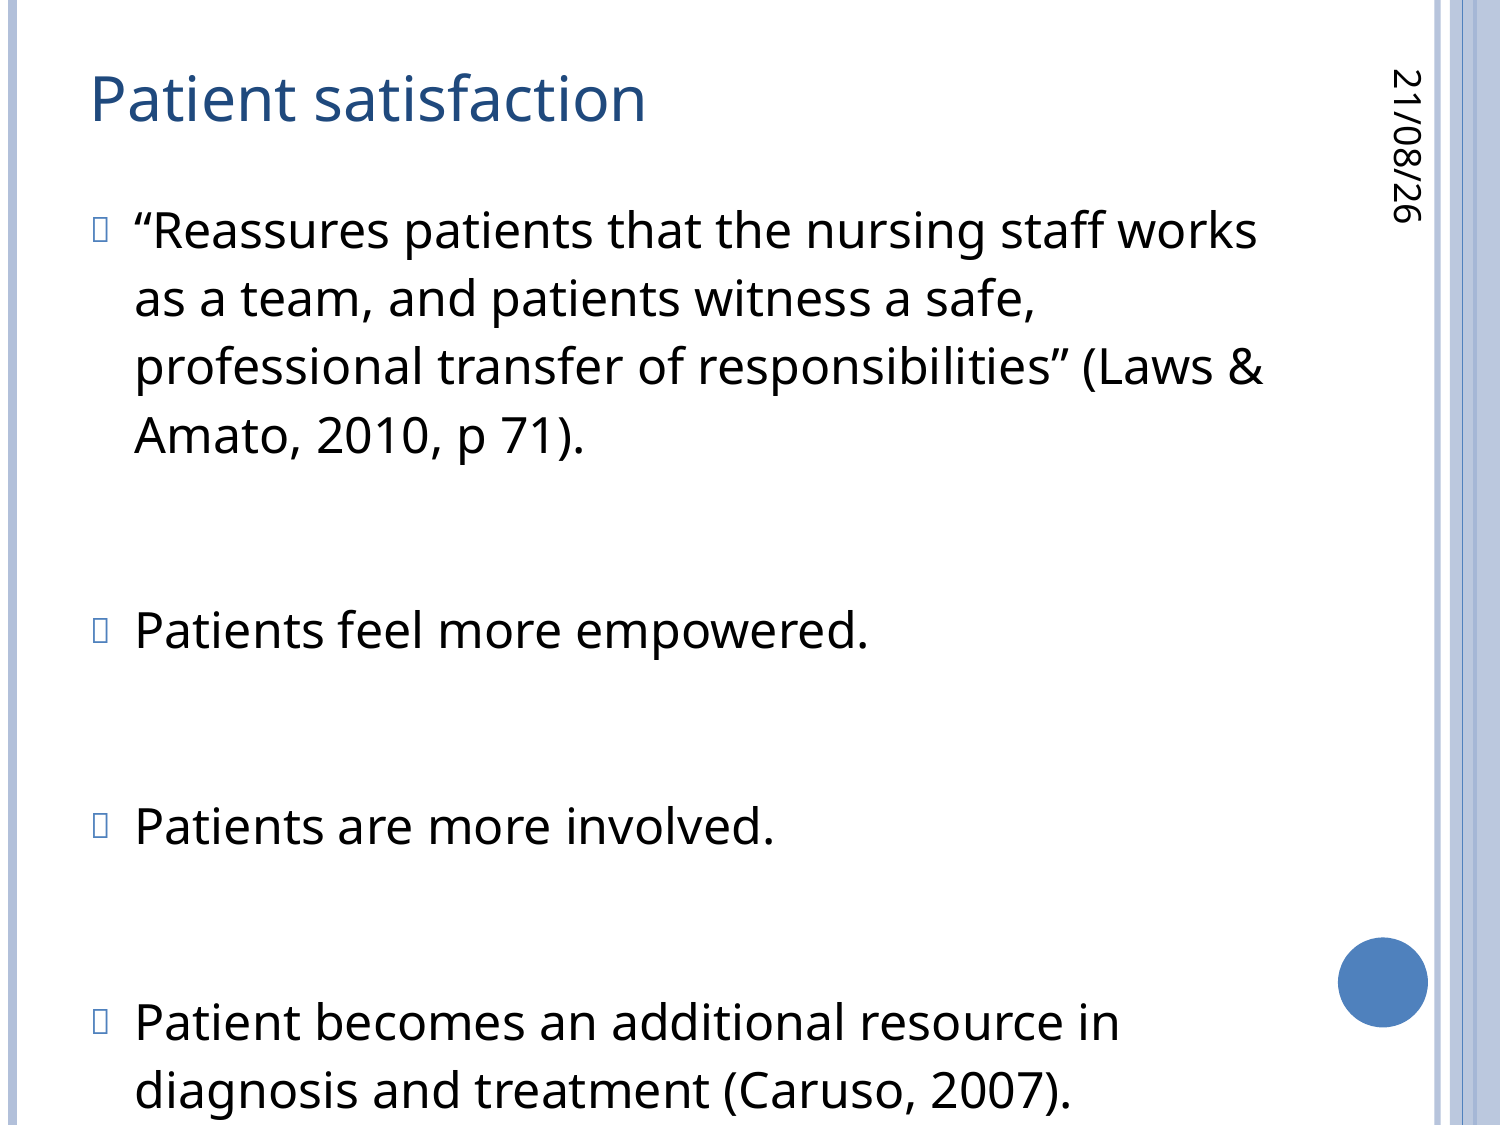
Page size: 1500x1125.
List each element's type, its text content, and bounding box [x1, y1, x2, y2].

title Patient satisfaction [75, 45, 1300, 150]
list “Reassures patients that the nursing staff works as a team, and patients witness a safe, professional transfer of responsibilities” (Laws & Amato, 2010, p 71). Patients feel more empowered. Patients are more involved. Patient becomes an additional resource in diagnosis and treatment (Caruso, 2007). [75, 187, 1300, 1062]
